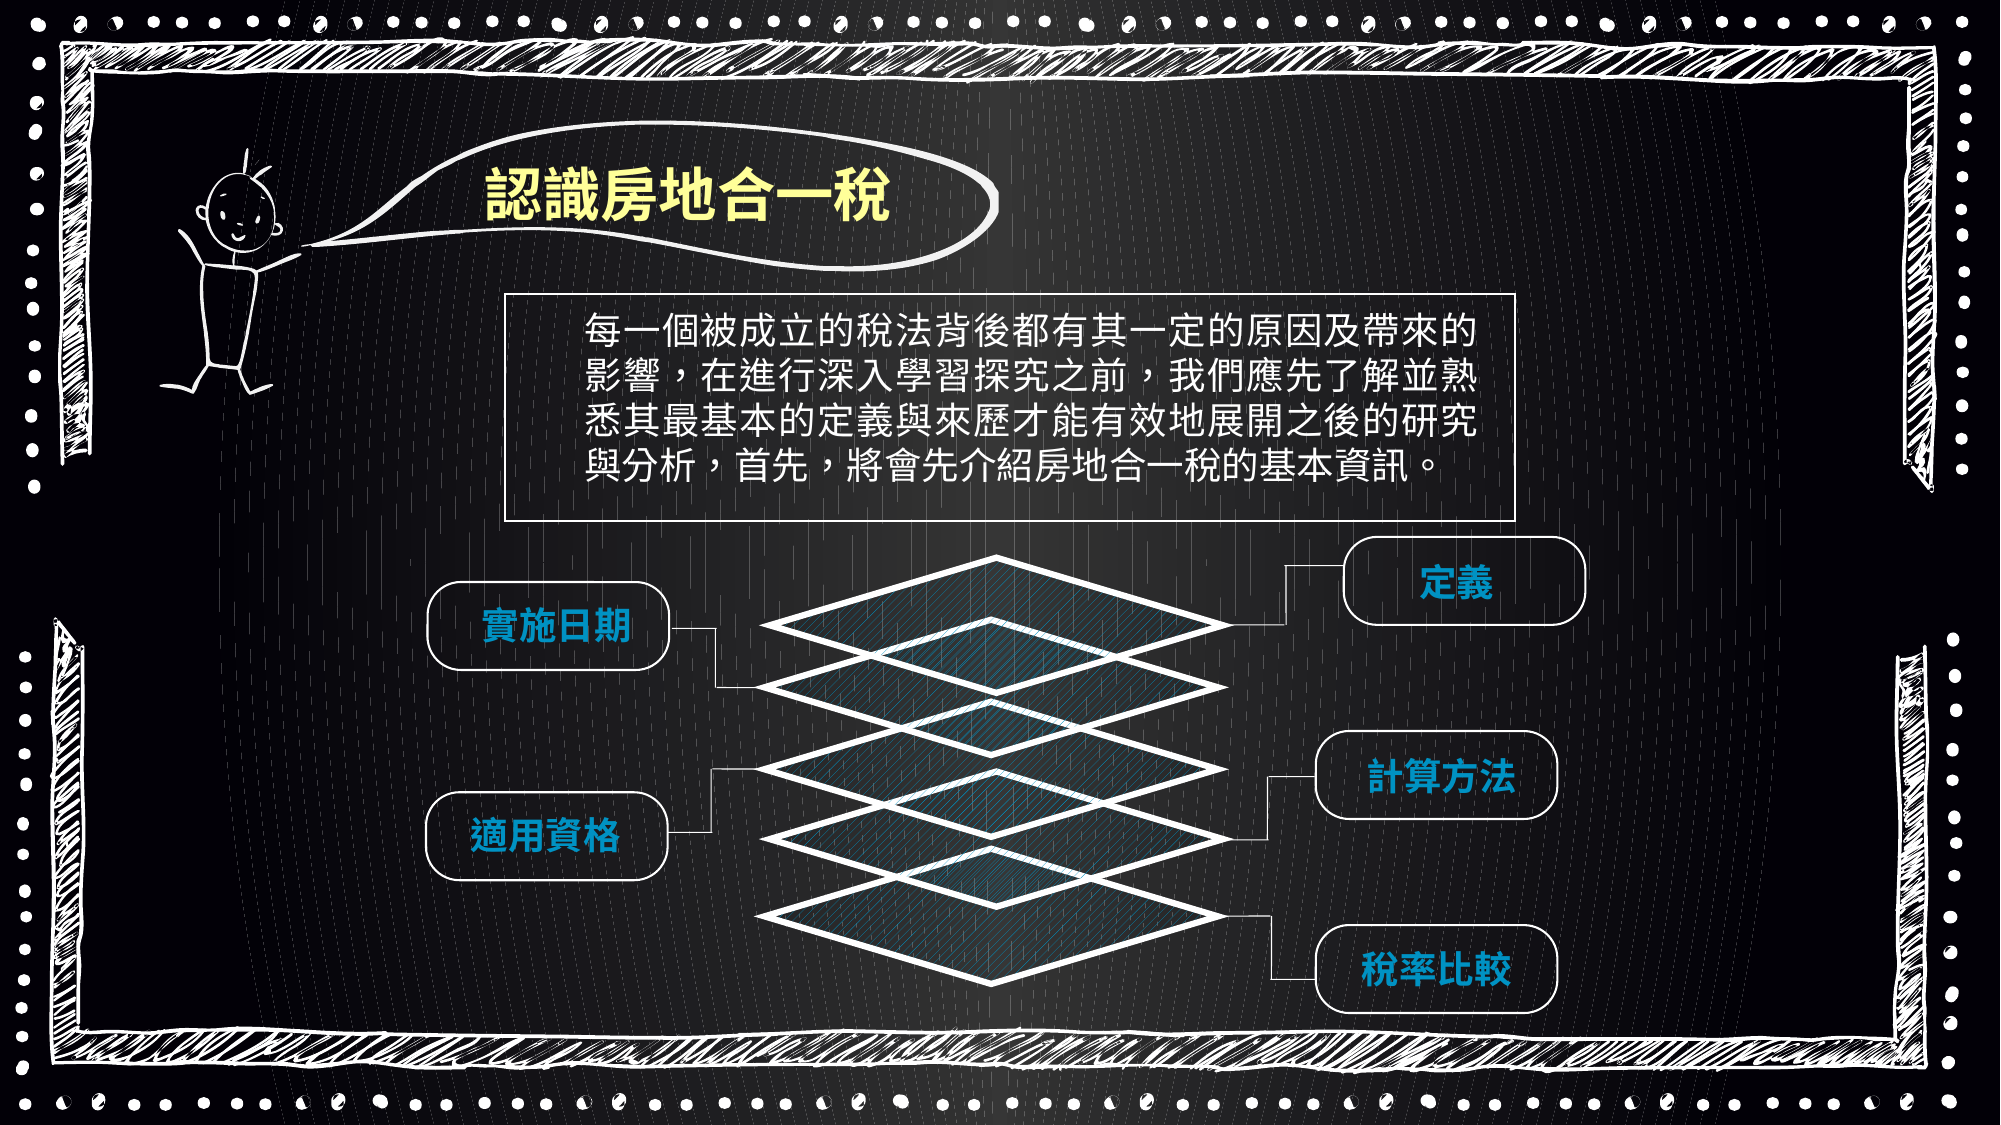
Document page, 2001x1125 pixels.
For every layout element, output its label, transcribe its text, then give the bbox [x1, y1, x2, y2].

text_box 實施日期 [366, 594, 665, 655]
text_box 每一個被成立的稅法背後都有其一定的原因及帶來的影響，在進行深入學習探究之前，我們應先了解並熟悉其最基本的定義與來歷才能有效地展開之後的研究與分析，首先，將會先介紹房地合一稅的基本資訊。 [469, 299, 1494, 540]
text_box 計算方法 [1352, 746, 1540, 806]
text_box 稅率比較 [1553, 938, 1622, 999]
text_box 適用資格 [455, 804, 659, 865]
text_box 認識房地合一稅 [469, 151, 1053, 236]
text_box 稅率比較 [1346, 938, 1556, 999]
text_box 定義 [1404, 551, 1552, 612]
text_box [764, 557, 1224, 984]
picture [159, 119, 999, 396]
